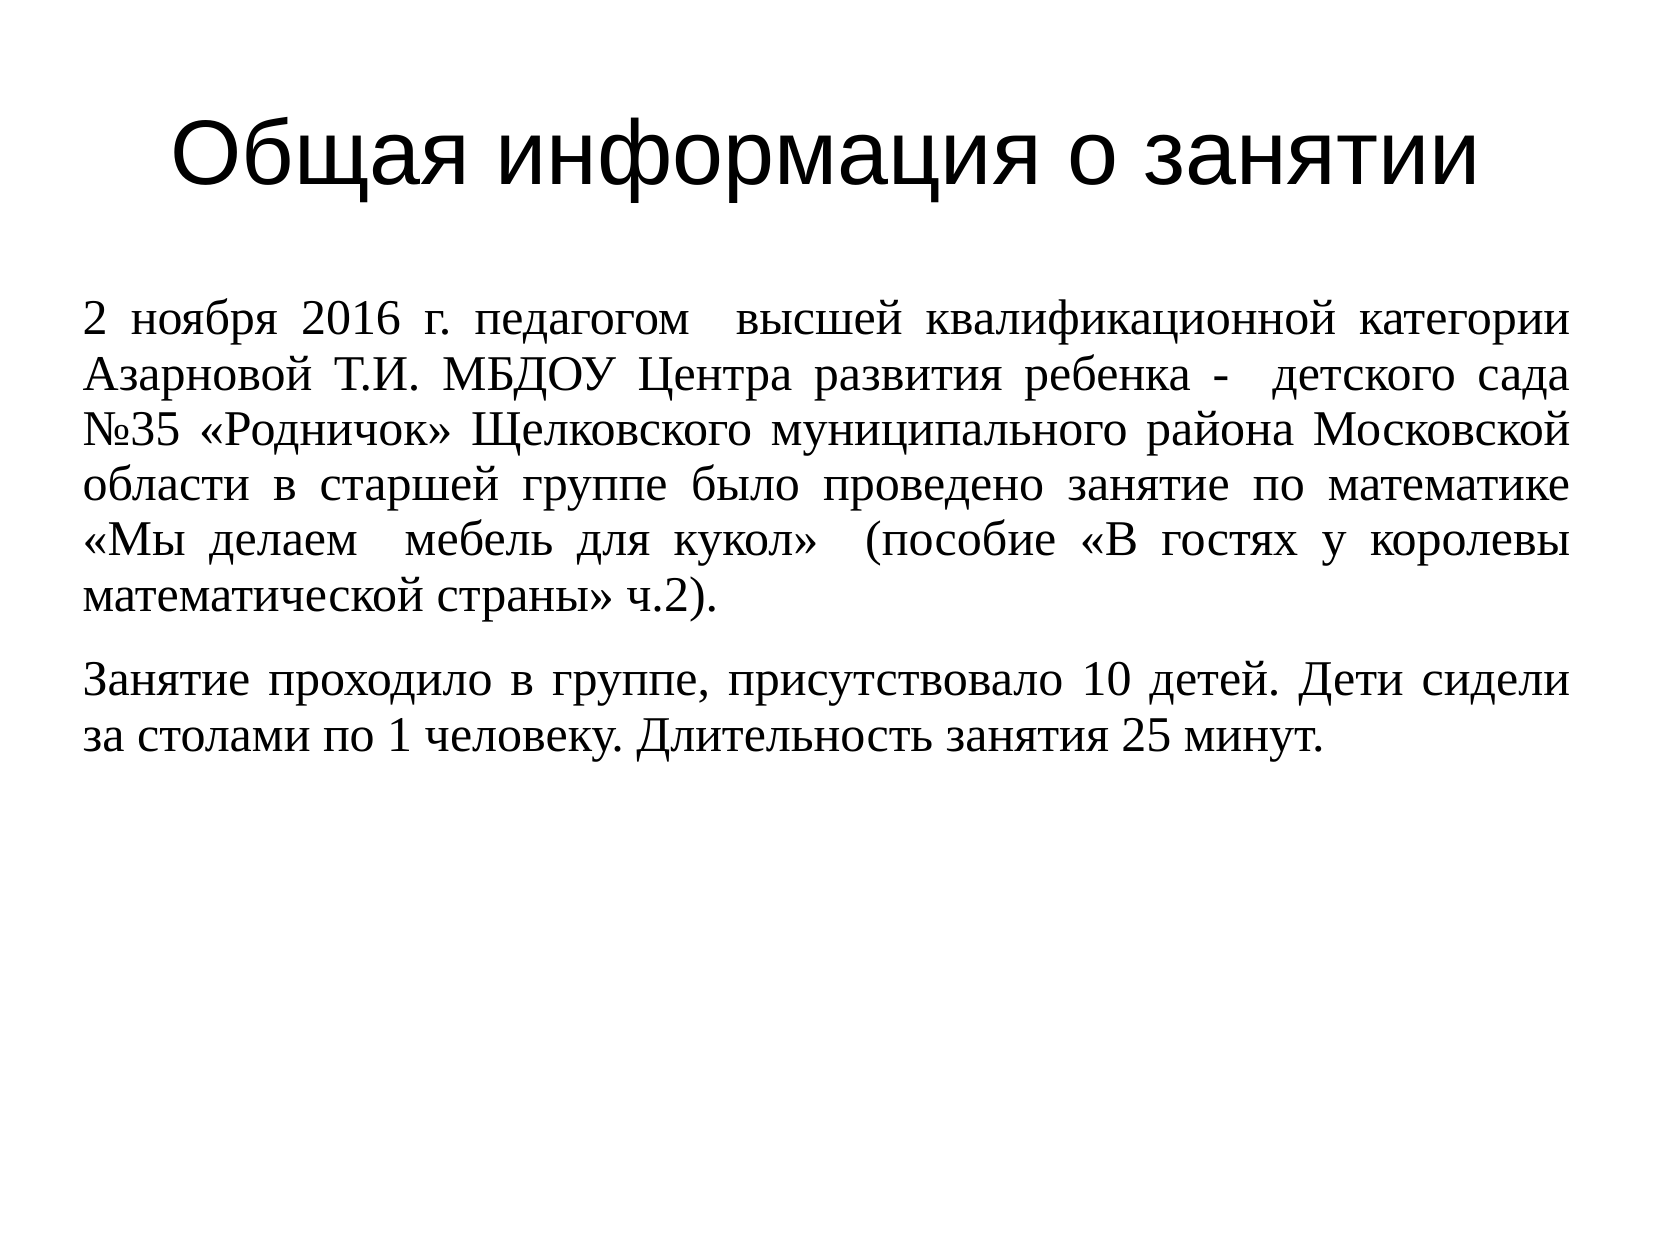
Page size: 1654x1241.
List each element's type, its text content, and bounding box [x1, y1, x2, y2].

title Общая информация о занятии [82, 49, 1571, 257]
list 2 ноября 2016 г. педагогом высшей квалификационной категории Азарновой Т.И. МБДОУ Центра развития ребенка - детского сада №35 «Родничок» Щелковского муниципального района Московской области в старшей группе было проведено занятие по математике «Мы делаем мебель для кукол» (пособие «В гостях у королевы математической страны» ч.2). Занятие проходило в группе, присутствовало 10 детей. Дети сидели за столами по 1 человеку. Длительность занятия 25 минут. [82, 290, 1571, 1109]
